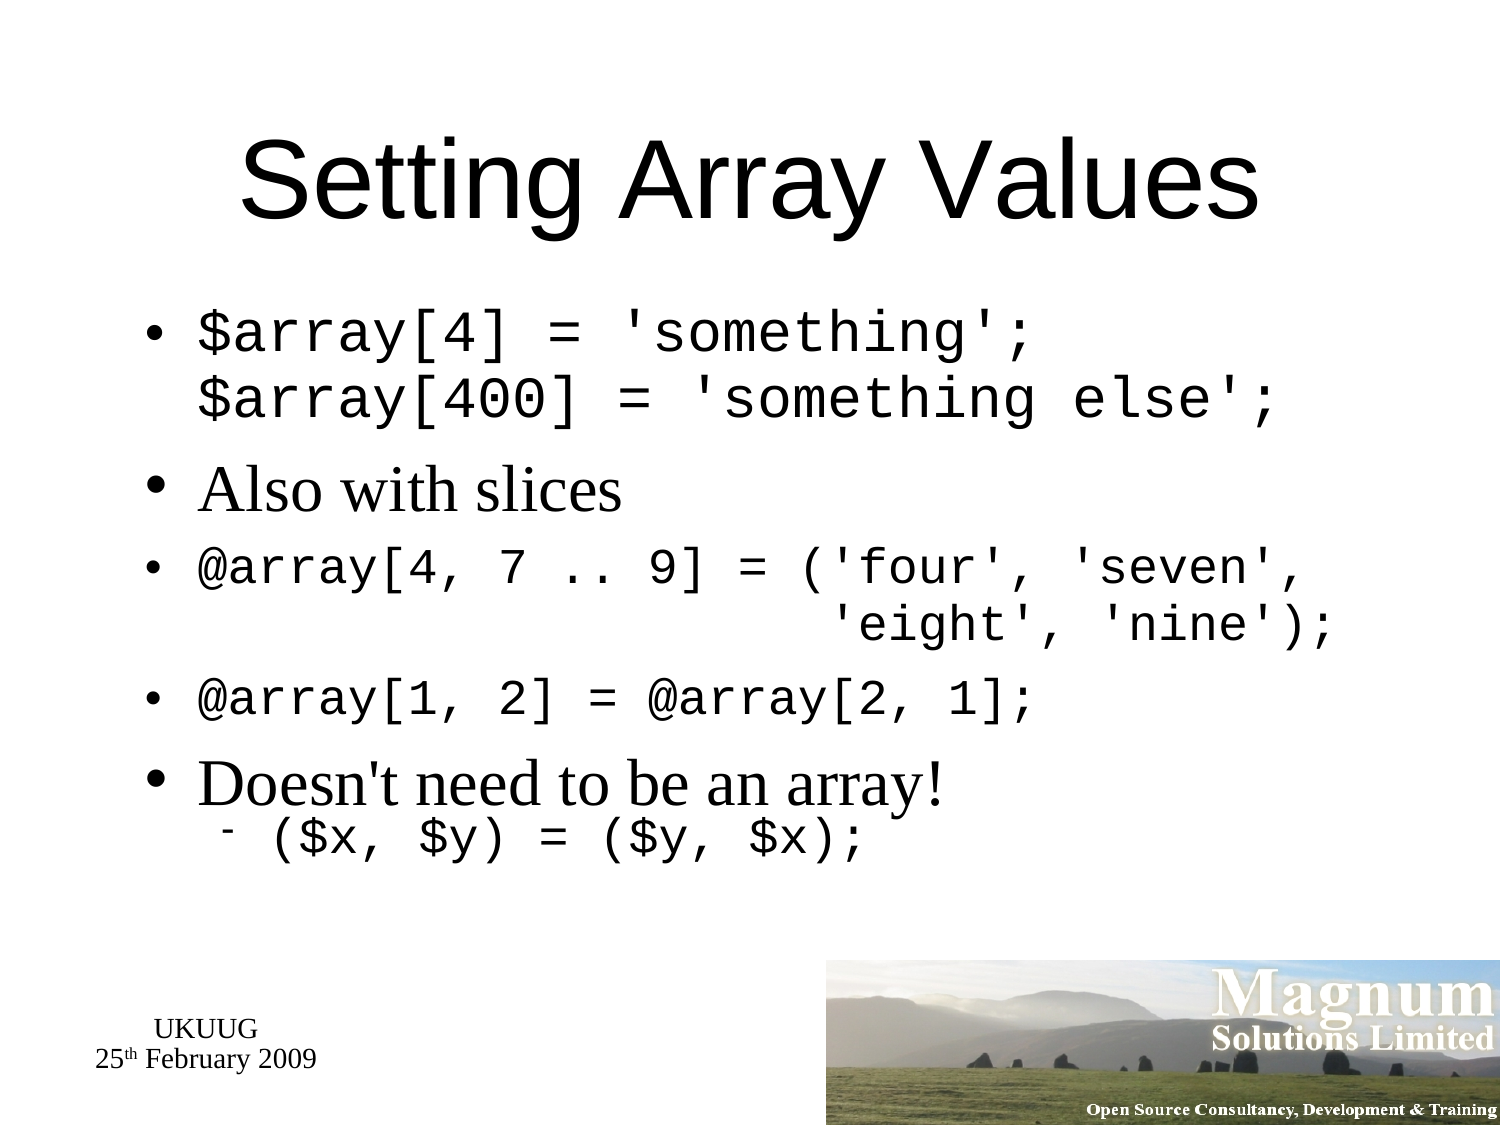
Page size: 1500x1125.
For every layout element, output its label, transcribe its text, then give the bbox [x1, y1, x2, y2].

title Setting Array Values [112, 62, 1388, 250]
picture [826, 960, 1500, 1125]
list $array[4] = 'something'; $array[400] = 'something else'; Also with slices @array[4, 7 .. 9] = ('four', 'seven', 'eight', 'nine'); @array[1, 2] = @array[2, 1]; Doesn't need to be an array! ($x, $y) = ($y, $x); [112, 295, 1388, 1013]
